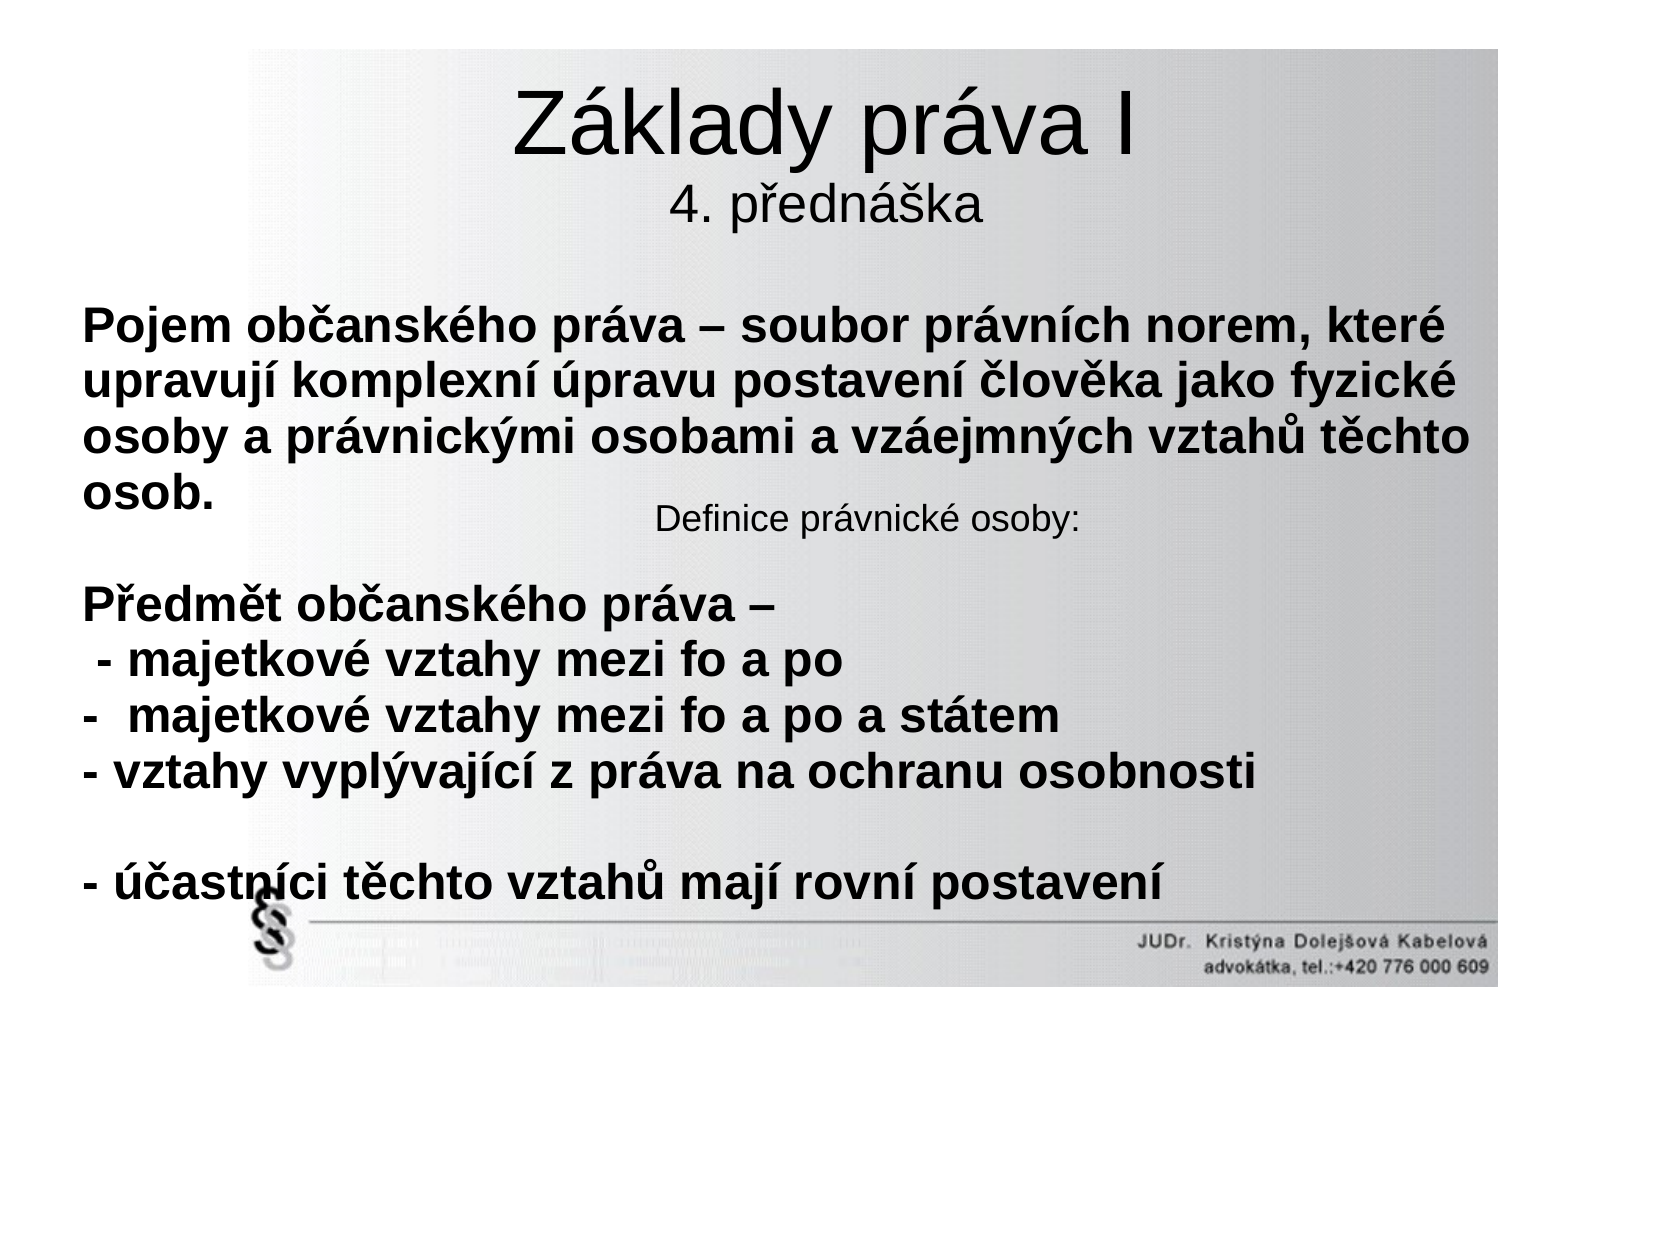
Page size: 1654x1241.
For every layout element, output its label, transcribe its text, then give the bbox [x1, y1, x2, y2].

subtitle Pojem občanského práva – soubor právních norem, které upravují komplexní úpravu postavení člověka jako fyzické osoby a právnickými osobami a vzáejmných vztahů těchto osob. Předmět občanského práva – - majetkové vztahy mezi fo a po - majetkové vztahy mezi fo a po a státem - vztahy vyplývající z práva na ochranu osobnosti - účastníci těchto vztahů mají rovní postavení [82, 0, 1571, 1241]
